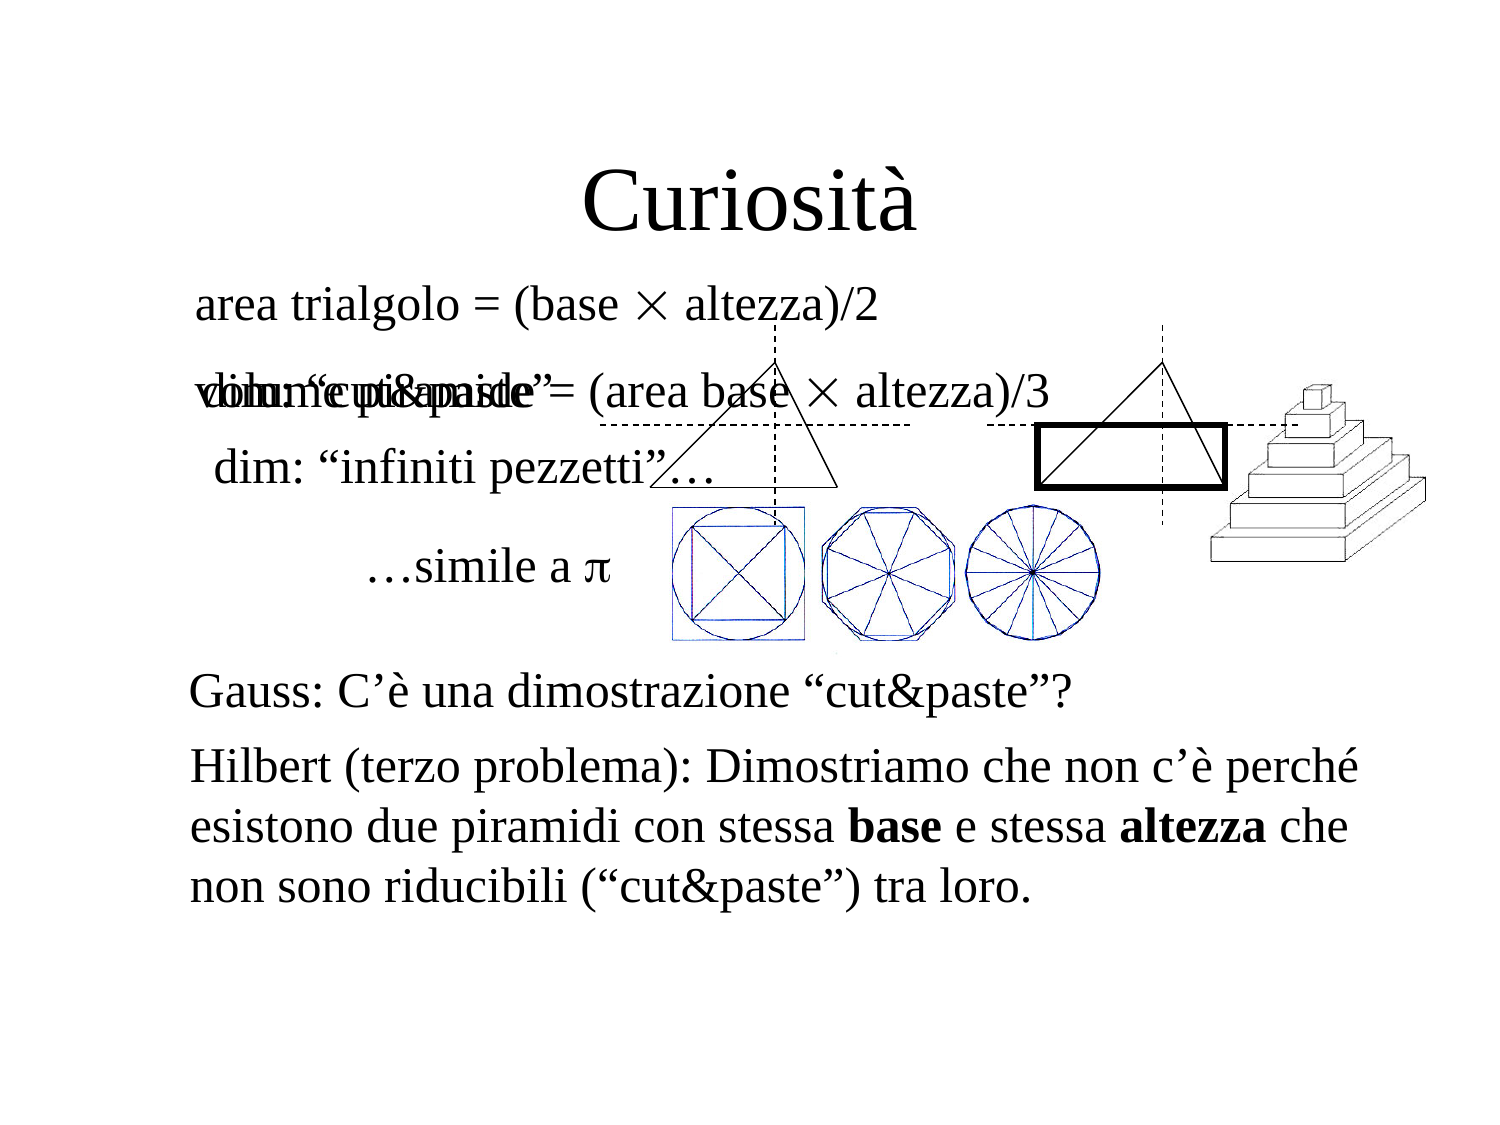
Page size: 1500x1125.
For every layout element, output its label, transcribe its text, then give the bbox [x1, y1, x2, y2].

picture [1175, 362, 1426, 562]
title Curiosità [112, 99, 1388, 288]
text_box …simile a  [349, 524, 627, 601]
text_box dim: “infiniti pezzetti”… [198, 425, 733, 502]
picture [1175, 392, 1190, 422]
text_box volume piramide = (area base  altezza)/3 [569, 349, 1066, 426]
picture [1175, 428, 1221, 484]
text_box dim: “cut&paste” [186, 349, 569, 426]
picture [662, 487, 1111, 658]
text_box dim: “infiniti pezzetti”… [653, 425, 733, 487]
text_box area trialgolo = (base  altezza)/2 [180, 262, 895, 338]
text_box volume piramide = (area base  altezza)/3 [715, 365, 805, 426]
picture [1197, 428, 1222, 477]
text_box Gauss: C’è una dimostrazione “cut&paste”? [173, 649, 1089, 726]
text_box Hilbert (terzo problema): Dimostriamo che non c’è perché esistono due piramidi con stessa base e stessa altezza che non sono riducibili (“cut&paste”) tra loro. [174, 724, 1377, 921]
